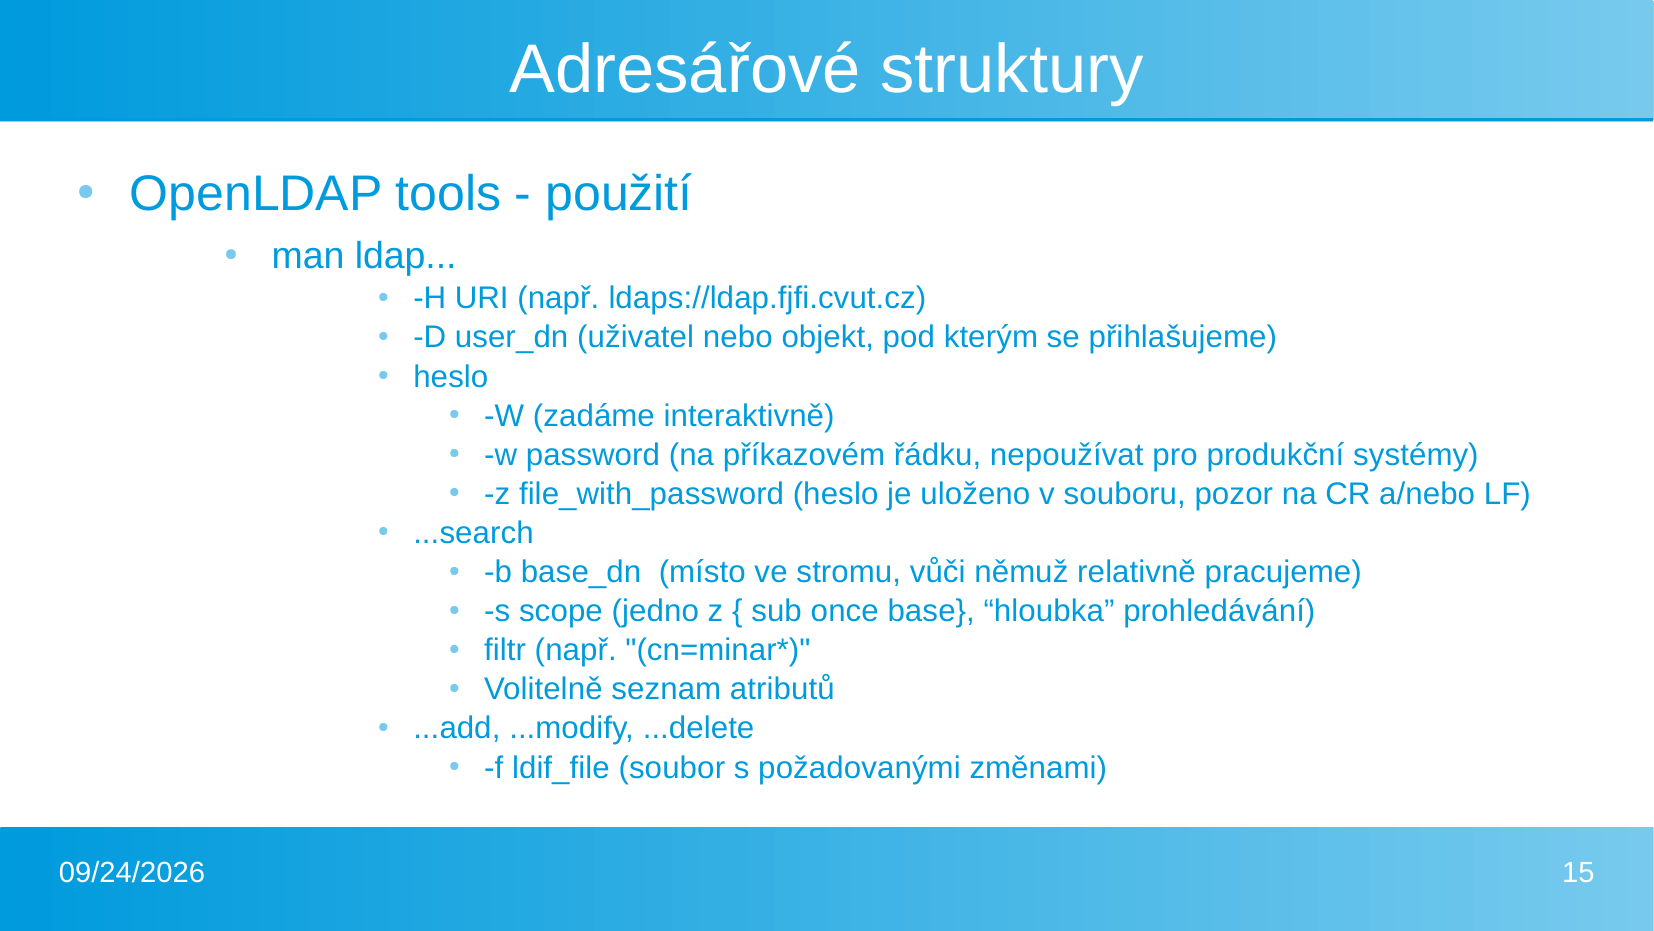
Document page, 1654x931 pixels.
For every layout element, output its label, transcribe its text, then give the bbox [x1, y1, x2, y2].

list OpenLDAP tools - použití man ldap... -H URI (např. ldaps://ldap.fjfi.cvut.cz) -D user_dn (uživatel nebo objekt, pod kterým se přihlašujeme) heslo -W (zadáme interaktivně) -w password (na příkazovém řádku, nepoužívat pro produkční systémy) -z file_with_password (heslo je uloženo v souboru, pozor na CR a/nebo LF) ...search -b base_dn (místo ve stromu, vůči němuž relativně pracujeme) -s scope (jedno z { sub once base}, “hloubka” prohledávání) filtr (např. "(cn=minar*)" Volitelně seznam atributů ...add, ...modify, ...delete -f ldif_file (soubor s požadovanými změnami) [59, 165, 1595, 756]
title Adresářové struktury [59, 29, 1595, 108]
